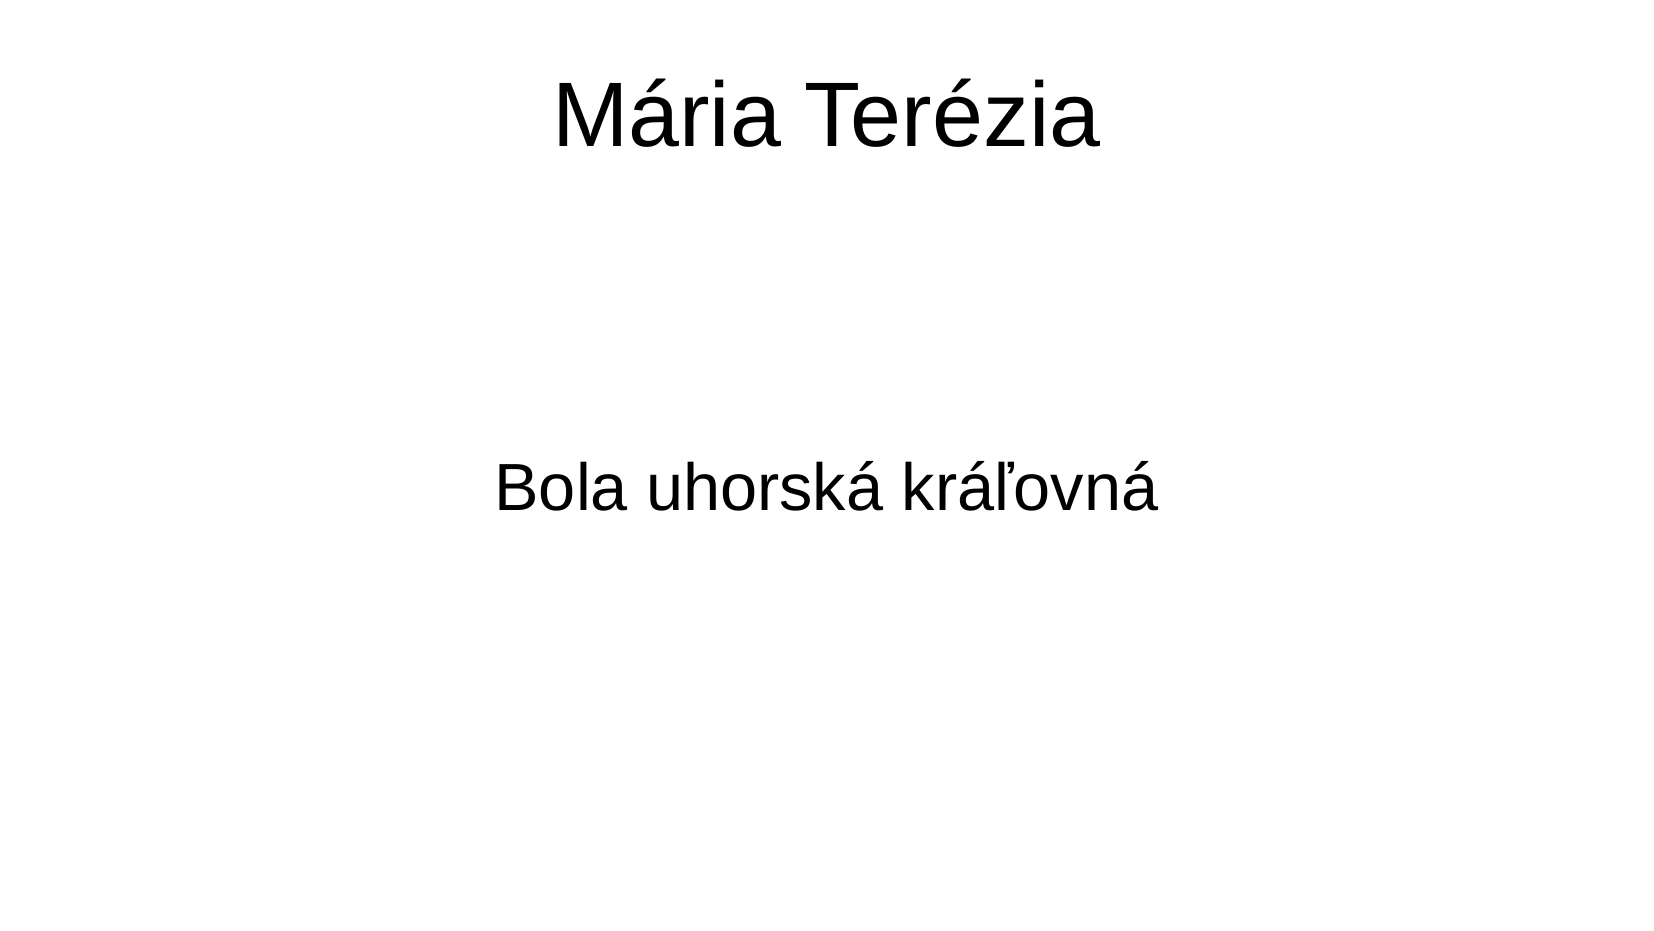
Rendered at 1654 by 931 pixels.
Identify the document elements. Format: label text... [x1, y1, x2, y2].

title Mária Terézia [82, 37, 1571, 193]
subtitle Bola uhorská kráľovná [82, 217, 1571, 758]
